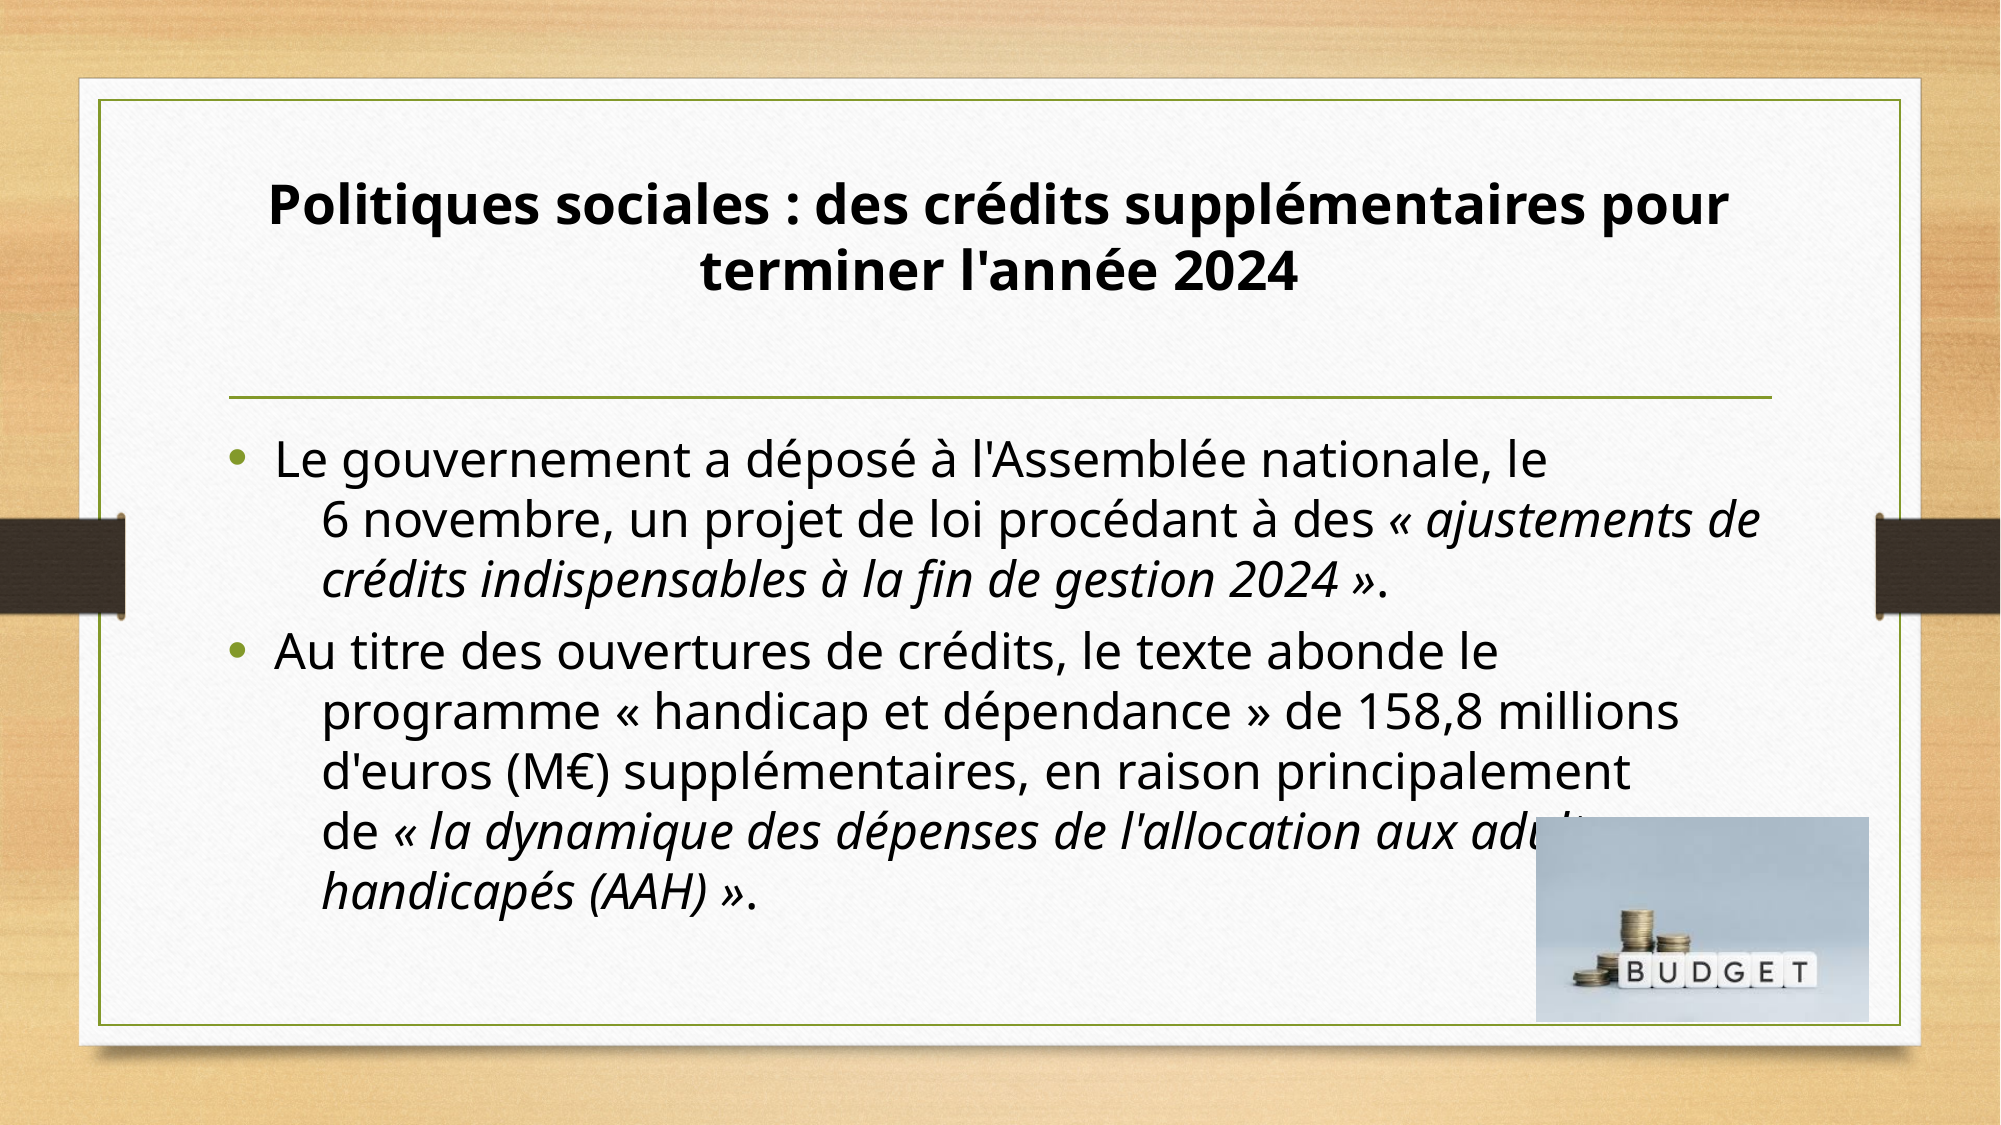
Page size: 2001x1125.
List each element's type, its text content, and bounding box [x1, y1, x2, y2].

list Le gouvernement a déposé à l'Assemblée nationale, le 6 novembre, un projet de loi procédant à des « ajustements de crédits indispensables à la fin de gestion 2024 ». Au titre des ouvertures de crédits, le texte abonde le programme « handicap et dépendance » de 158,8 millions d'euros (M€) supplémentaires, en raison principalement de « la dynamique des dépenses de l'allocation aux adultes handicapés (AAH) ». [212, 419, 1788, 964]
title Politiques sociales : des crédits supplémentaires pour terminer l'année 2024 [212, 161, 1788, 376]
picture [1536, 817, 1869, 1022]
